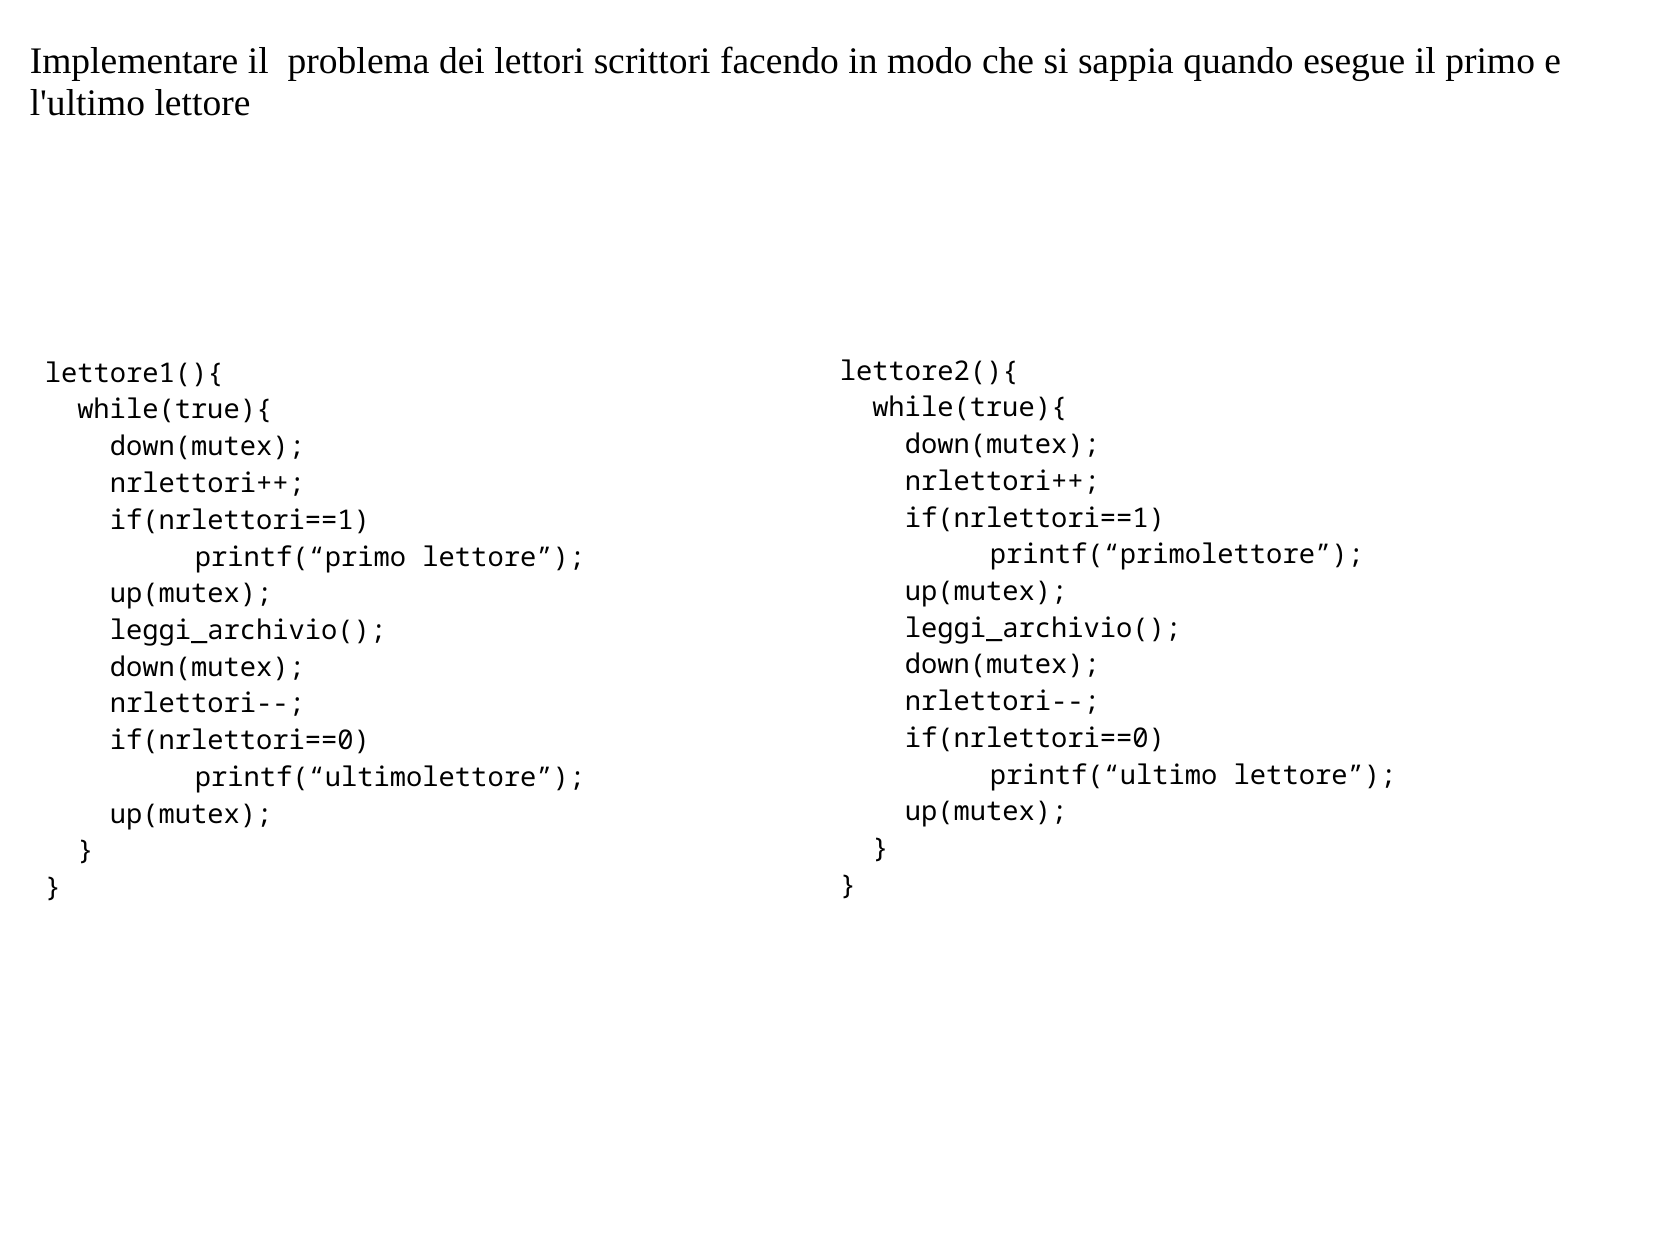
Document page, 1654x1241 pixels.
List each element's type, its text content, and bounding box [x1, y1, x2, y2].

text_box Implementare il problema dei lettori scrittori facendo in modo che si sappia quando esegue il primo e l'ultimo lettore [15, 33, 1636, 132]
text_box lettore2(){ while(true){ down(mutex); nrlettori++; if(nrlettori==1) printf(“primolettore”); up(mutex); leggi_archivio(); down(mutex); nrlettori--; if(nrlettori==0) printf(“ultimo lettore”); up(mutex); } } [825, 343, 1591, 864]
text_box lettore1(){ while(true){ down(mutex); nrlettori++; if(nrlettori==1) printf(“primo lettore”); up(mutex); leggi_archivio(); down(mutex); nrlettori--; if(nrlettori==0) printf(“ultimolettore”); up(mutex); } } [30, 346, 781, 835]
